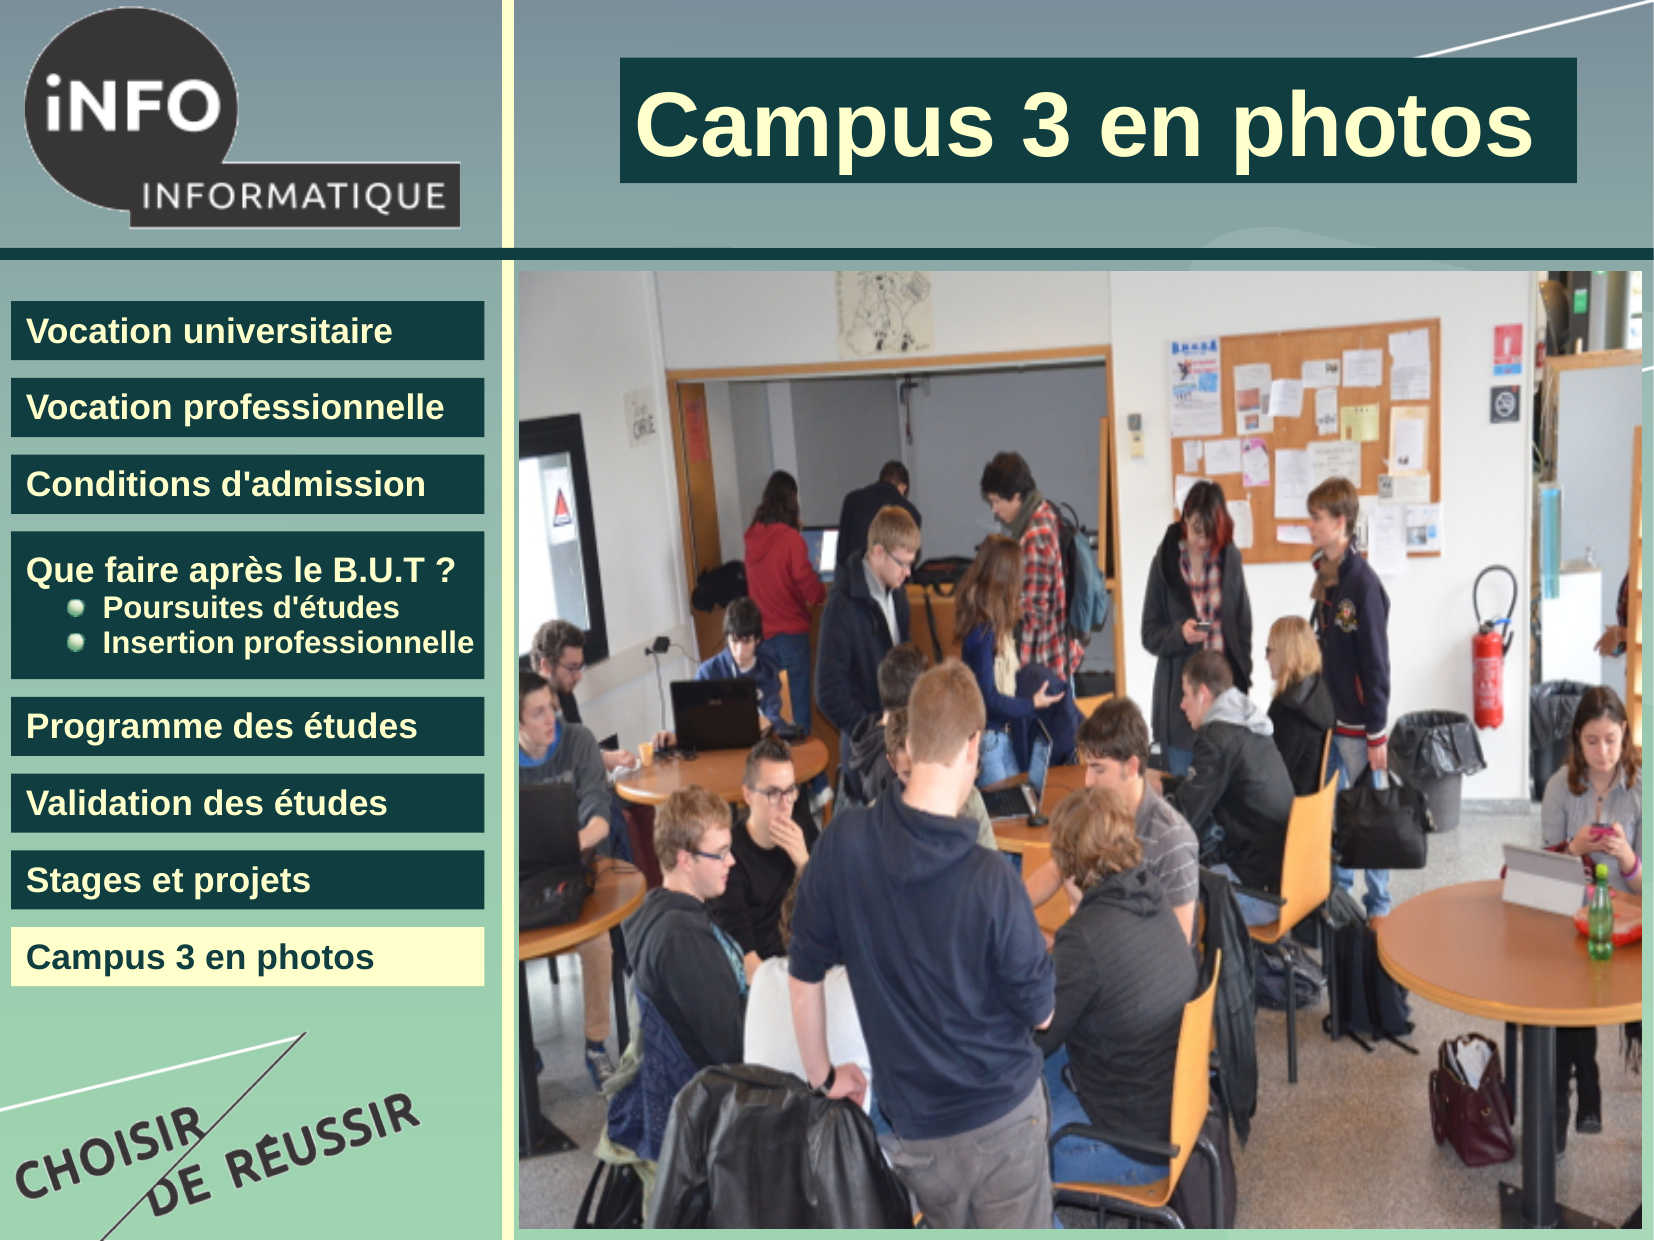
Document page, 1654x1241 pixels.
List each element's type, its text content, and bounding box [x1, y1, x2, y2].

picture [0, 0, 502, 247]
text_box Campus 3 en photos [11, 927, 485, 987]
text_box Vocation professionnelle [11, 377, 485, 438]
text_box Programme des études [11, 696, 485, 756]
picture [514, 0, 1654, 248]
picture [0, 260, 502, 1241]
text_box Campus 3 en photos [620, 57, 1577, 184]
text_box Stages et projets [11, 850, 485, 910]
text_box Validation des études [11, 773, 485, 833]
text_box Conditions d'admission [11, 454, 485, 514]
text_box Vocation universitaire [11, 301, 485, 361]
picture [514, 260, 1654, 1240]
text_box Que faire après le B.U.T ? Poursuites d'études Insertion professionnelle [11, 531, 485, 680]
